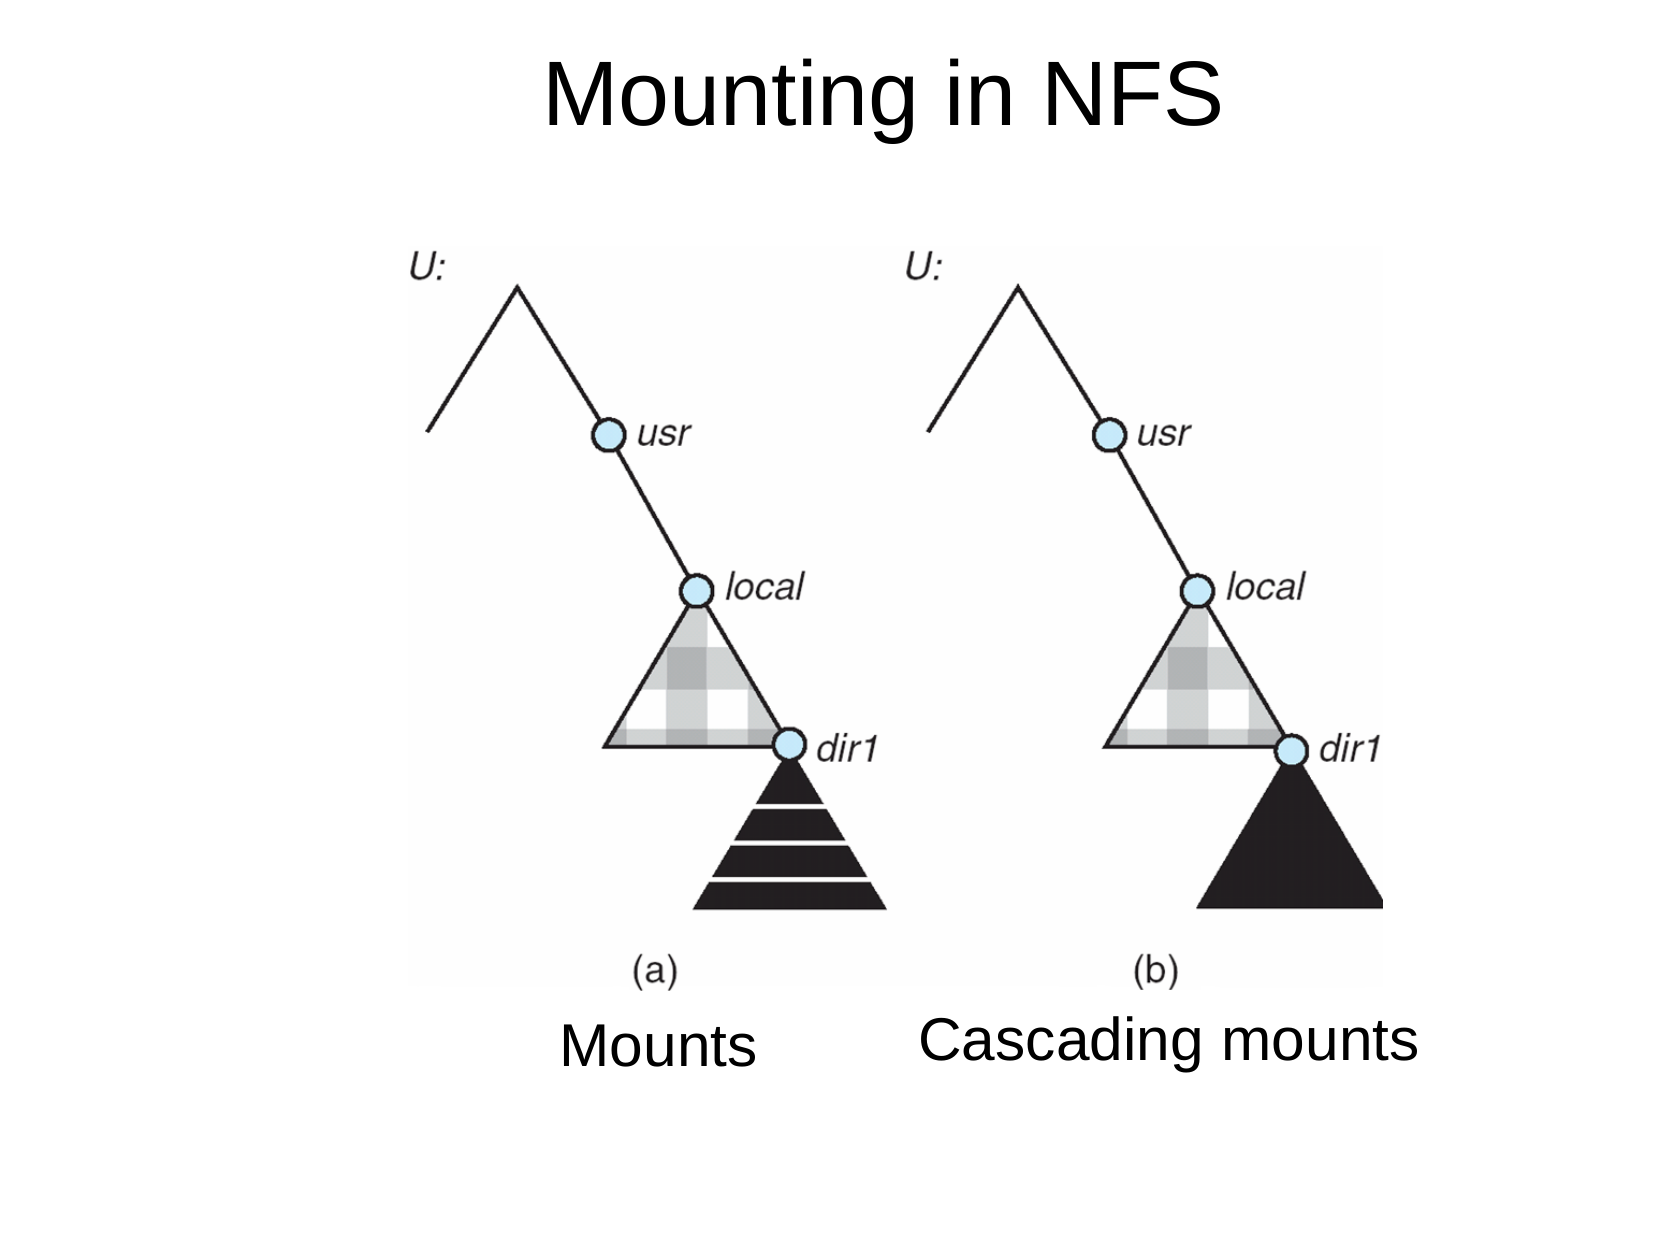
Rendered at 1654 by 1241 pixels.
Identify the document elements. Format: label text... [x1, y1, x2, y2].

text_box Cascading mounts [896, 989, 1442, 1084]
title Mounting in NFS [190, 22, 1571, 155]
picture [407, 245, 1383, 992]
text_box Mounts [537, 995, 780, 1090]
